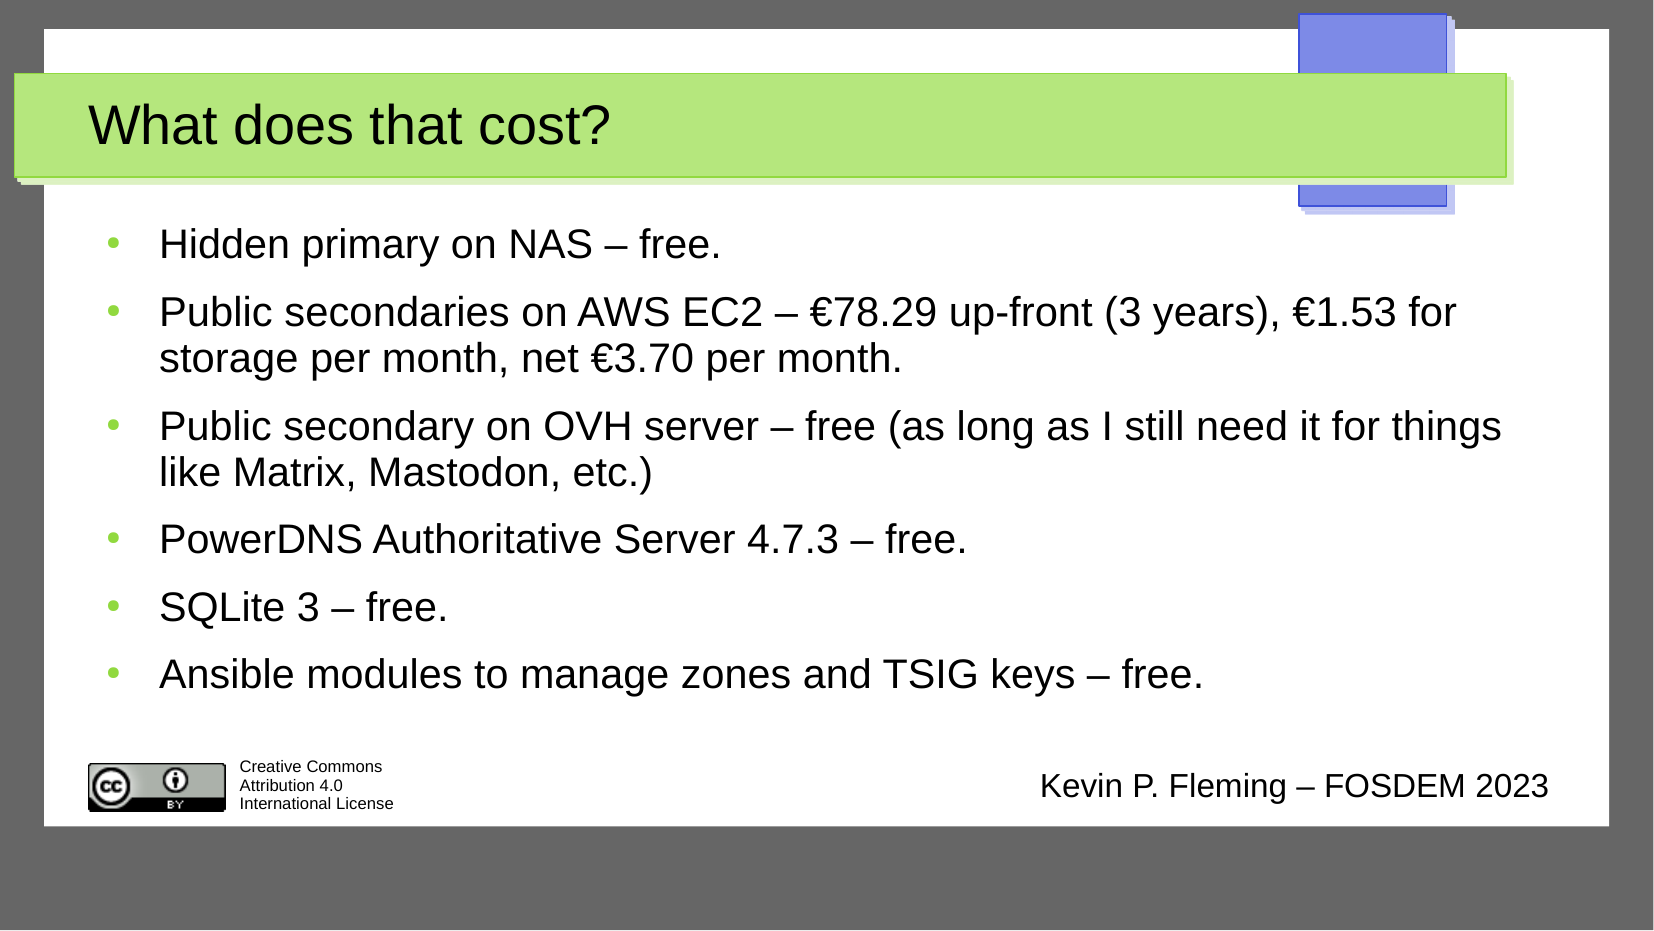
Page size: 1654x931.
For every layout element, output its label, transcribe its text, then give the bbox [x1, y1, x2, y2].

title What does that cost? [88, 73, 1506, 177]
list Hidden primary on NAS – free. Public secondaries on AWS EC2 – €78.29 up-front (3 years), €1.53 for storage per month, net €3.70 per month. Public secondary on OVH server – free (as long as I still need it for things like Matrix, Mastodon, etc.) PowerDNS Authoritative Server 4.7.3 – free. SQLite 3 – free. Ansible modules to manage zones and TSIG keys – free. [88, 221, 1565, 812]
